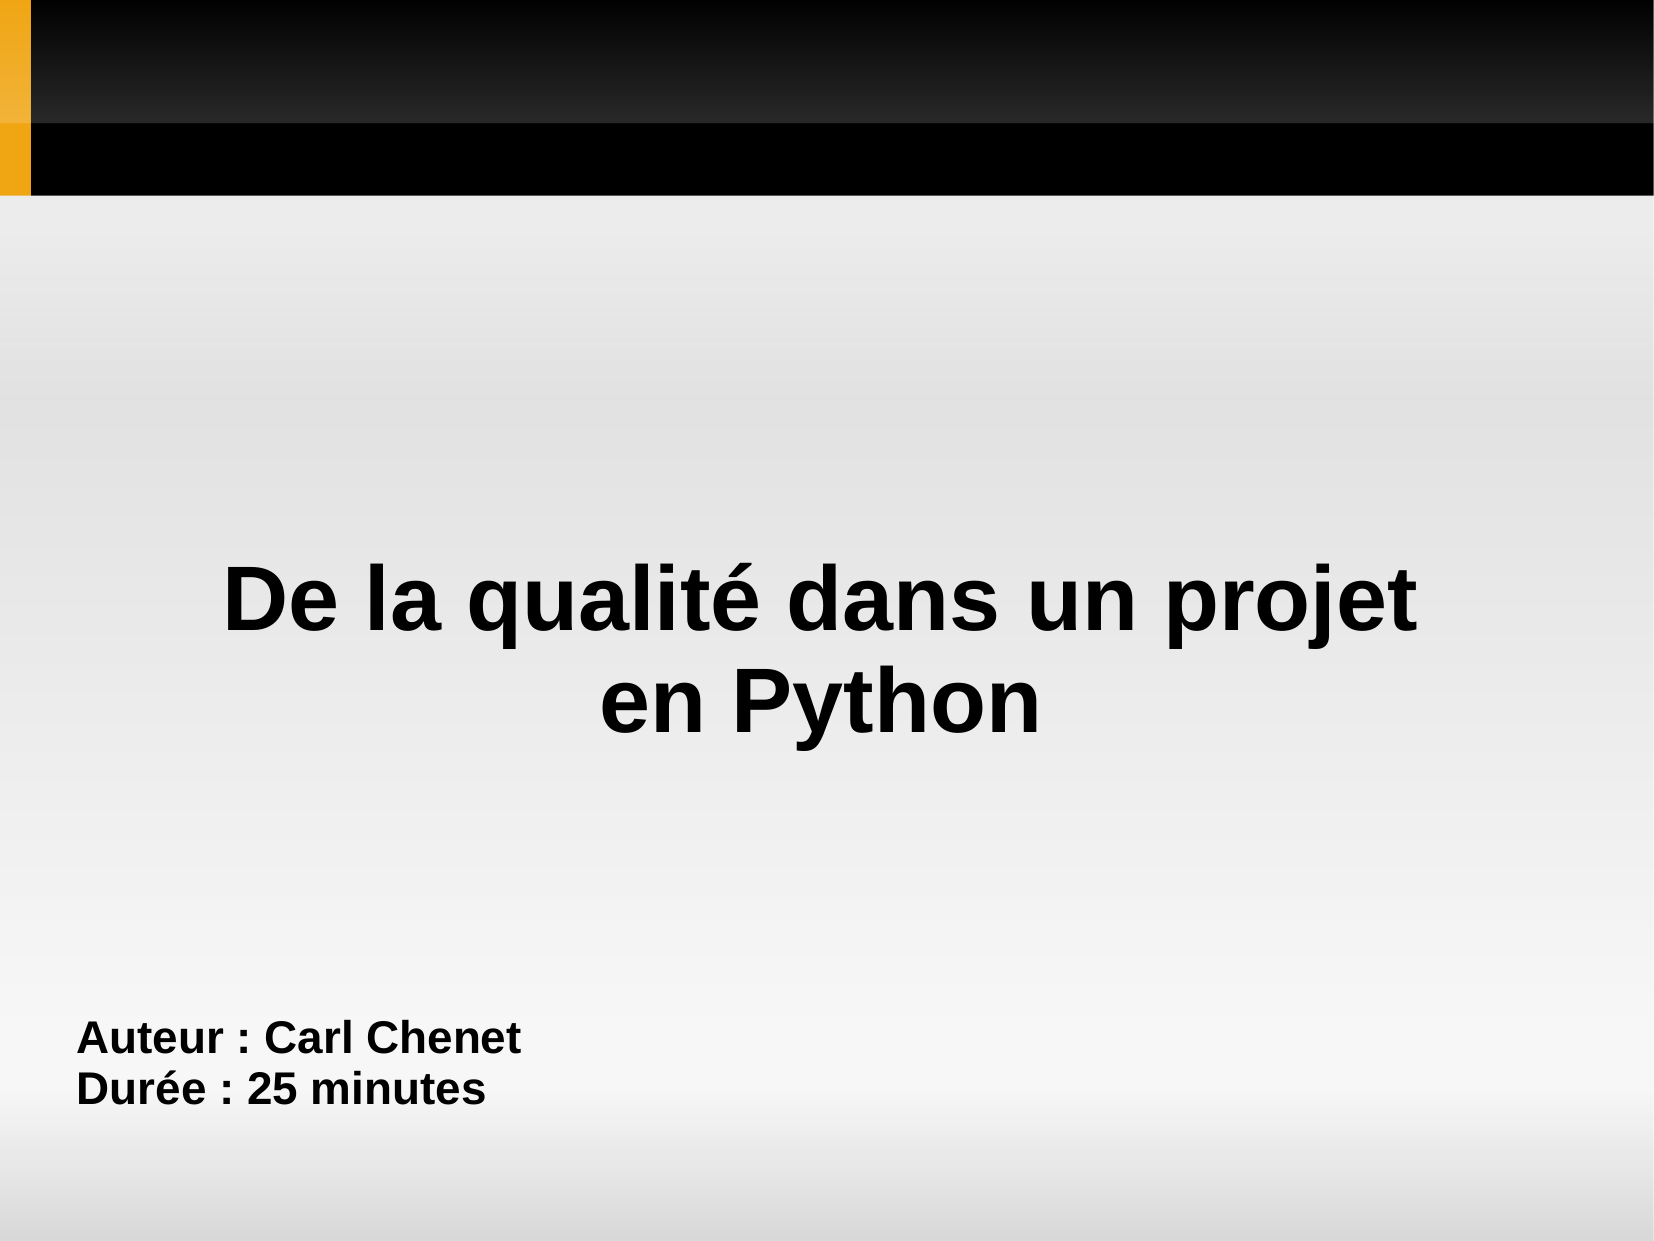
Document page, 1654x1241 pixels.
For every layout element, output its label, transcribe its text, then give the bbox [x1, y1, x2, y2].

picture [0, 0, 1654, 1241]
title De la qualité dans un projet en Python [76, 531, 1565, 768]
title Auteur : Carl Chenet Durée : 25 minutes [76, 959, 1565, 1167]
